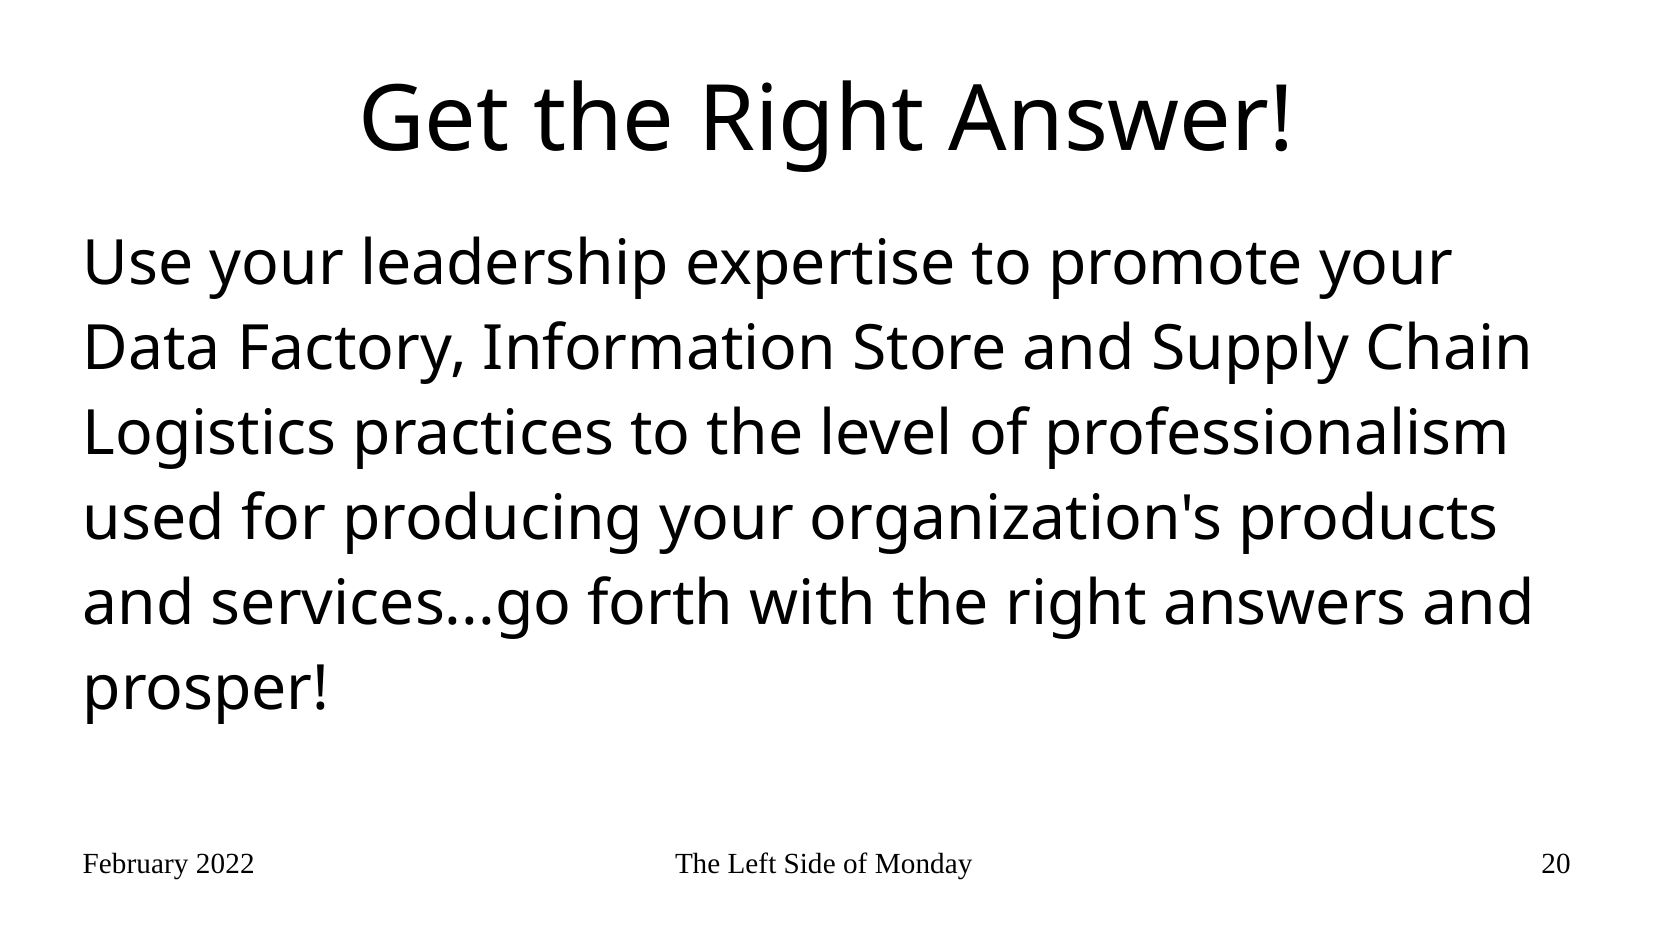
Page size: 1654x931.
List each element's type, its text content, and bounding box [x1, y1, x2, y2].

list Use your leadership expertise to promote your Data Factory, Information Store and Supply Chain Logistics practices to the level of professionalism used for producing your organization's products and services...go forth with the right answers and prosper! [82, 217, 1571, 758]
title Get the Right Answer! [82, 37, 1571, 193]
